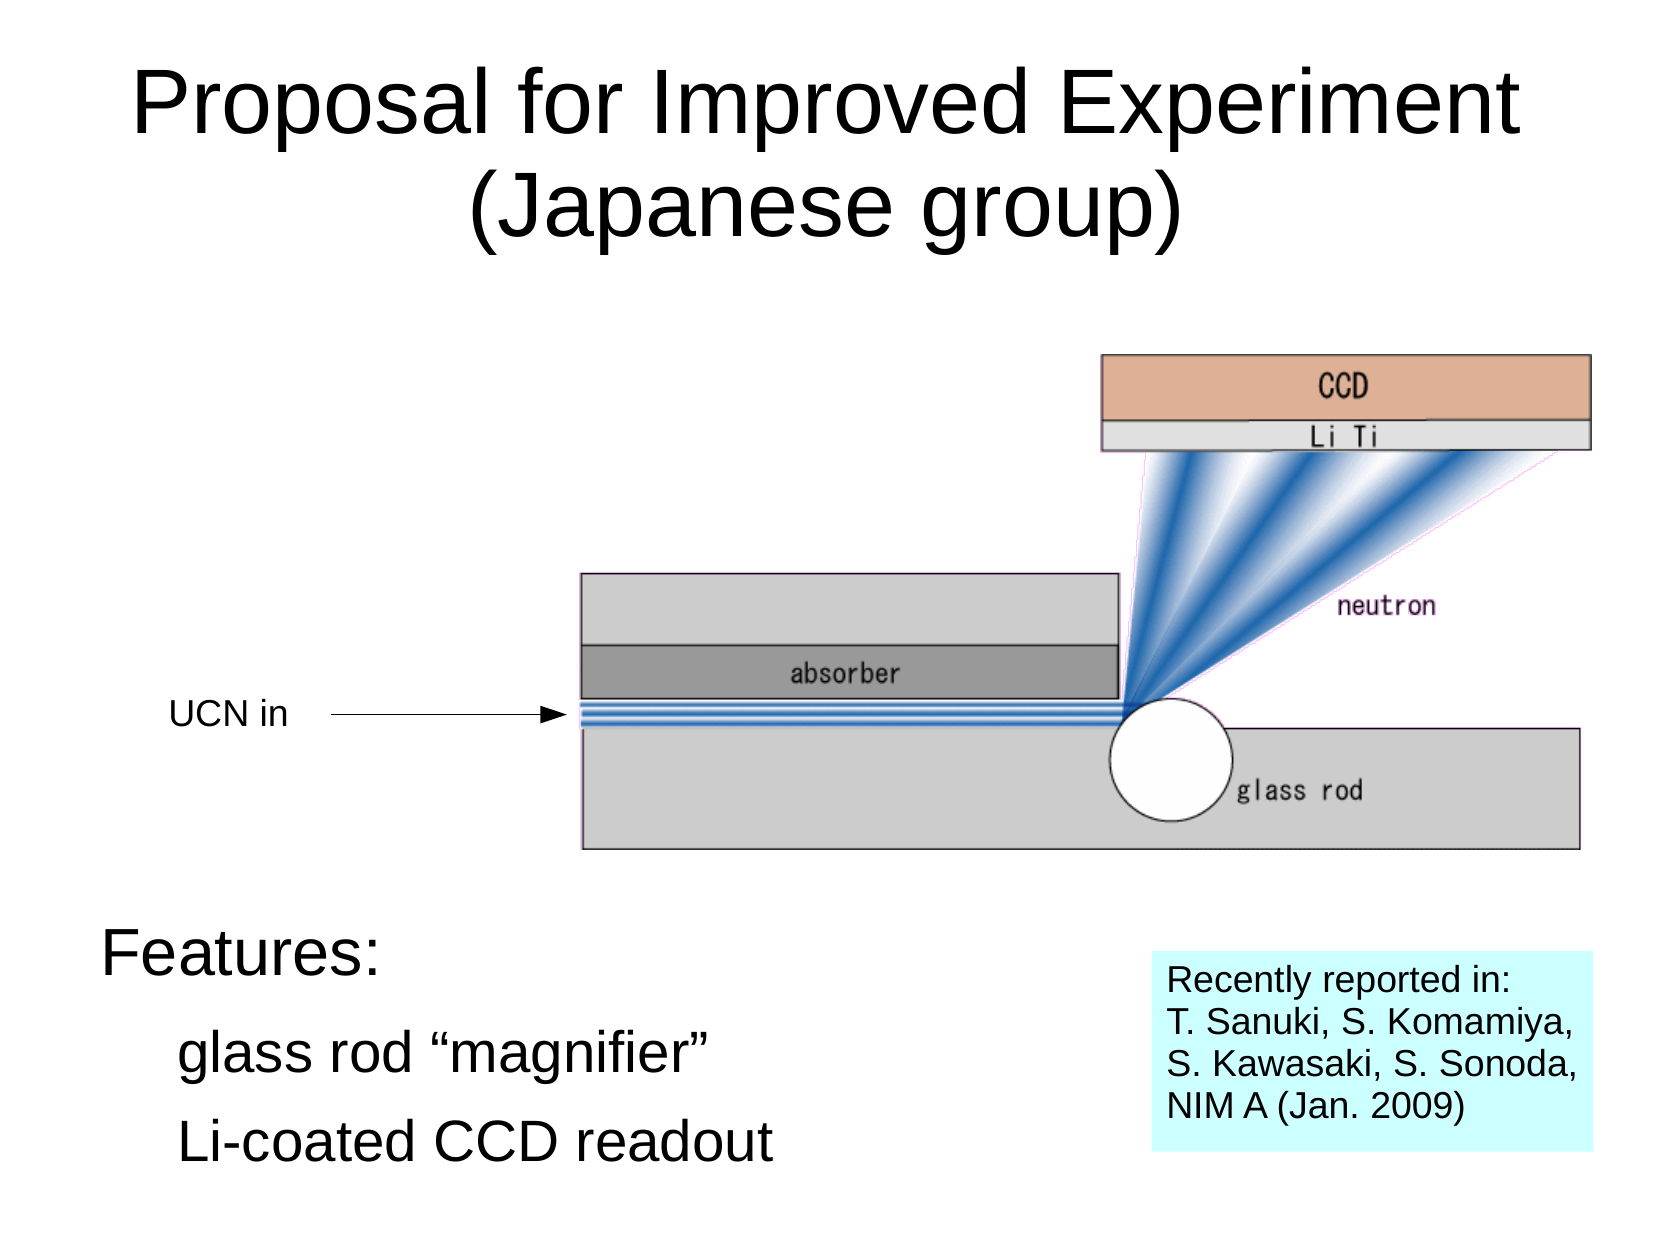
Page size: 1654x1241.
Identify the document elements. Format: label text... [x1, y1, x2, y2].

text_box UCN in [153, 685, 304, 747]
list Features: glass rod “magnifier” Li-coated CCD readout [82, 915, 1571, 1197]
title Proposal for Improved Experiment (Japanese group) [82, 39, 1571, 267]
picture [578, 354, 1592, 850]
text_box Recently reported in: T. Sanuki, S. Komamiya, S. Kawasaki, S. Sonoda, NIM A (Jan. 2009) [1151, 950, 1593, 1152]
